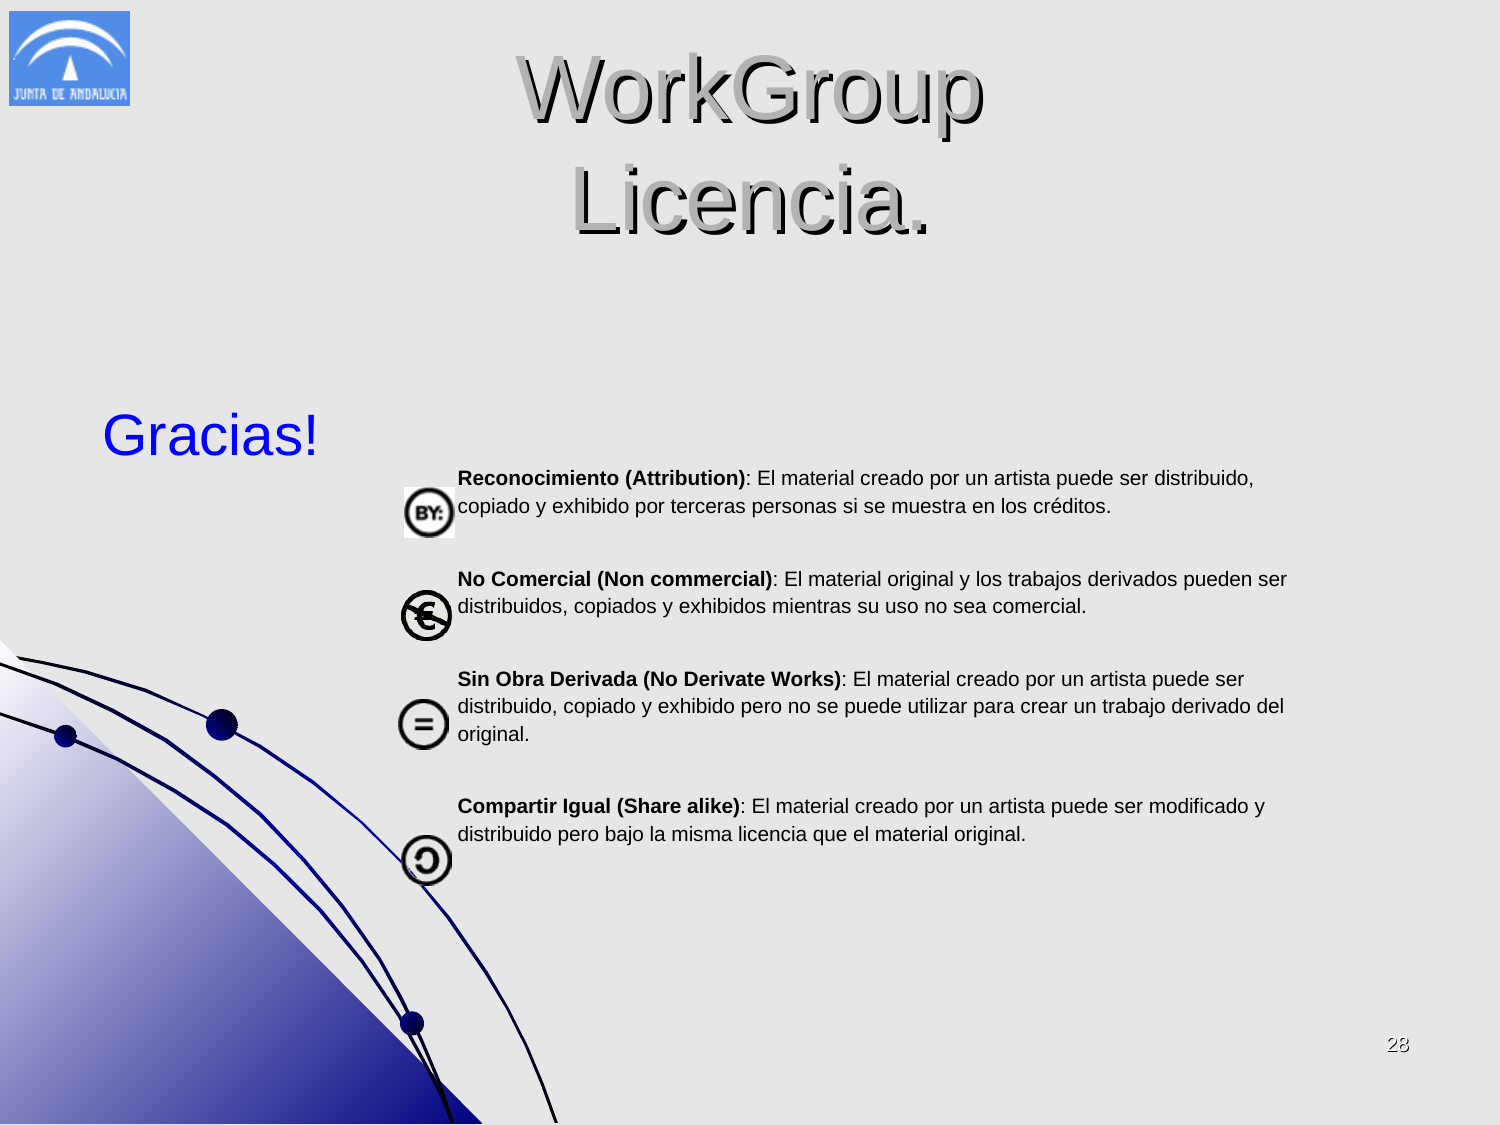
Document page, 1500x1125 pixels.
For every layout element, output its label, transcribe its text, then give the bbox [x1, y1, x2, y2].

picture [404, 487, 455, 538]
picture [401, 835, 452, 886]
title WorkGroup Licencia. [75, 16, 1425, 262]
text_box Reconocimiento (Attribution): El material creado por un artista puede ser distribuido, copiado y exhibido por terceras personas si se muestra en los créditos. No Comercial (Non commercial): El material original y los trabajos derivados pueden ser distribuidos, copiados y exhibidos mientras su uso no sea comercial. Sin Obra Derivada (No Derivate Works): El material creado por un artista puede ser distribuido, copiado y exhibido pero no se puede utilizar para crear un trabajo derivado del original. Compartir Igual (Share alike): El material creado por un artista puede ser modificado y distribuido pero bajo la misma licencia que el material original. [442, 147, 1329, 1029]
picture [398, 699, 449, 751]
picture [9, 11, 130, 106]
picture [401, 590, 452, 641]
text_box Gracias! [87, 383, 335, 464]
